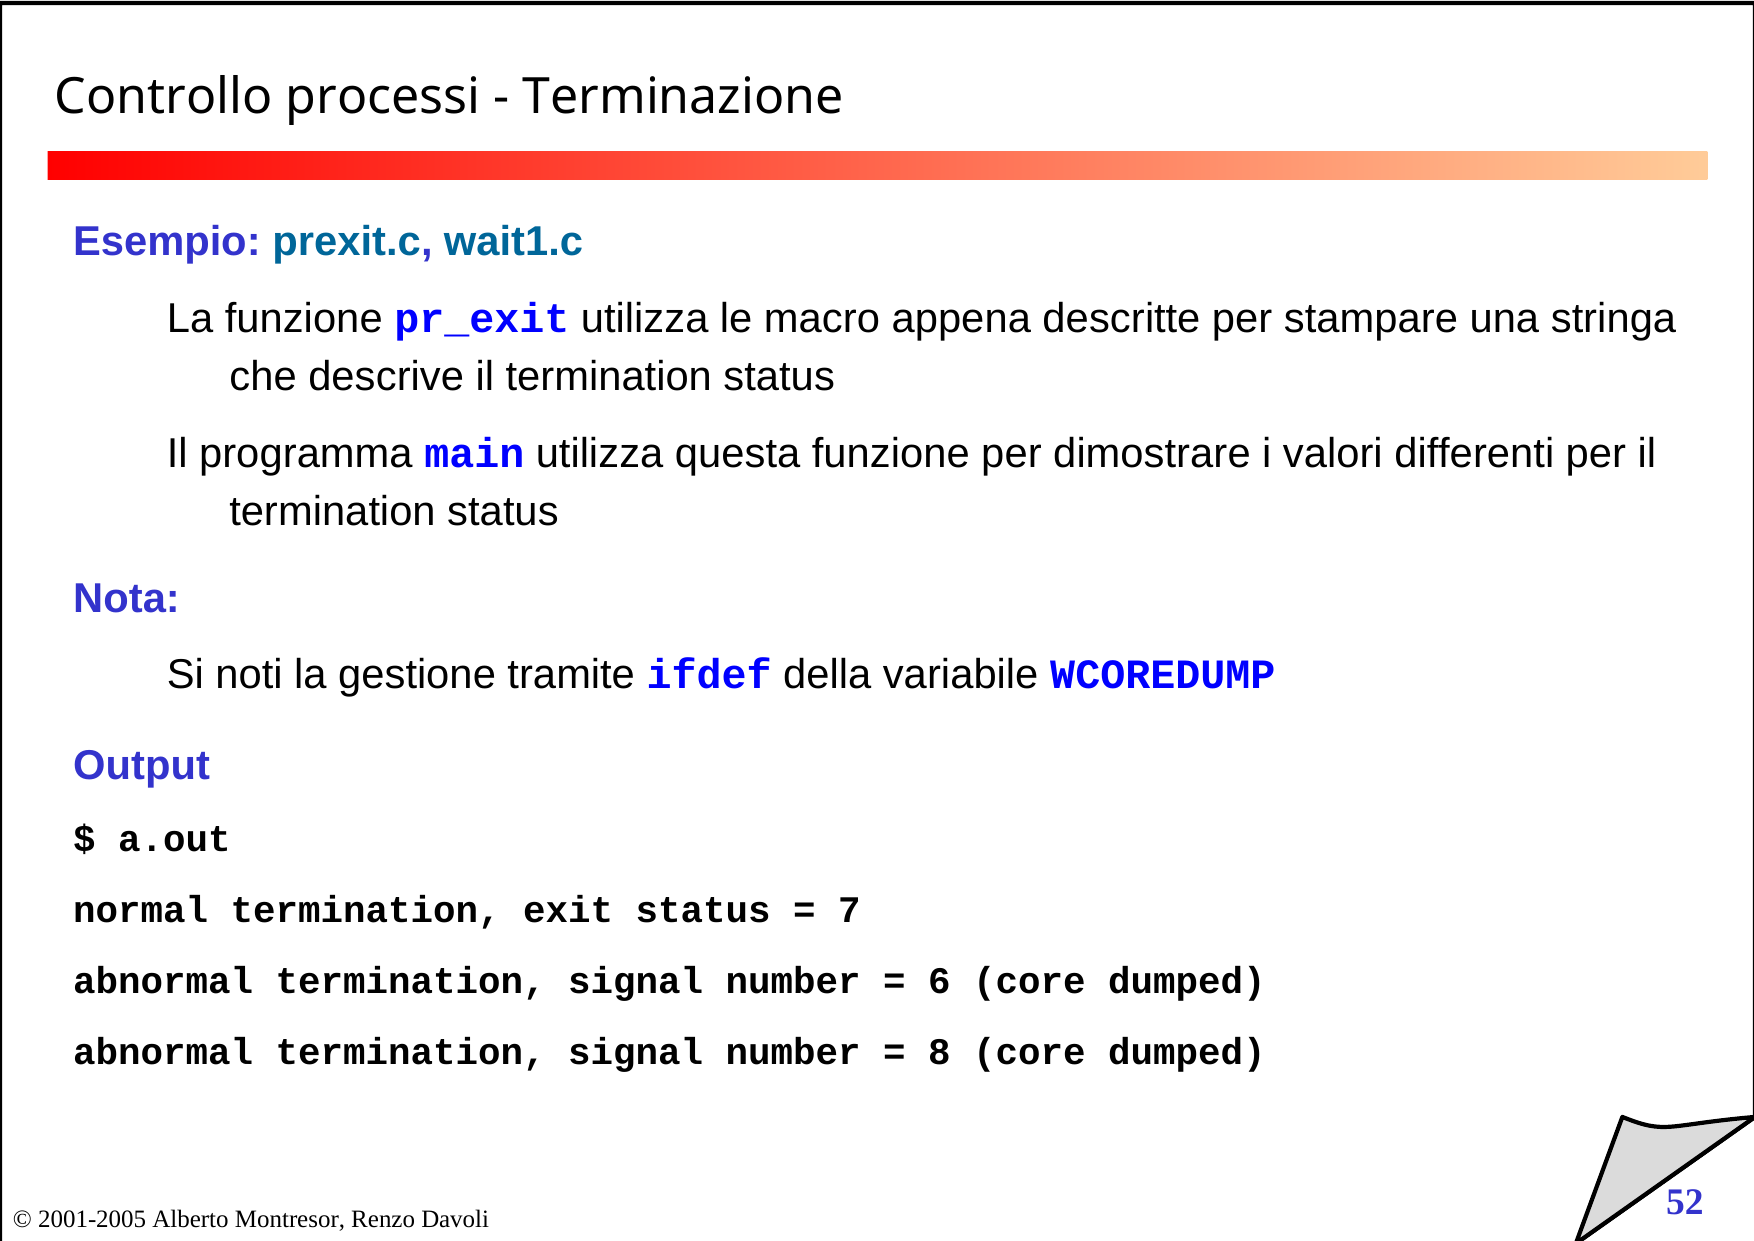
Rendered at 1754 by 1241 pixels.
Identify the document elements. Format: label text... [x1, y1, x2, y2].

list Esempio: prexit.c, wait1.c La funzione pr_exit utilizza le macro appena descritte per stampare una stringa che descrive il termination status Il programma main utilizza questa funzione per dimostrare i valori differenti per il termination status Nota: Si noti la gestione tramite ifdef della variabile WCOREDUMP Output $ a.out normal termination, exit status = 7 abnormal termination, signal number = 6 (core dumped) abnormal termination, signal number = 8 (core dumped) [58, 206, 1696, 1169]
title Controllo processi - Terminazione [40, 49, 1714, 144]
